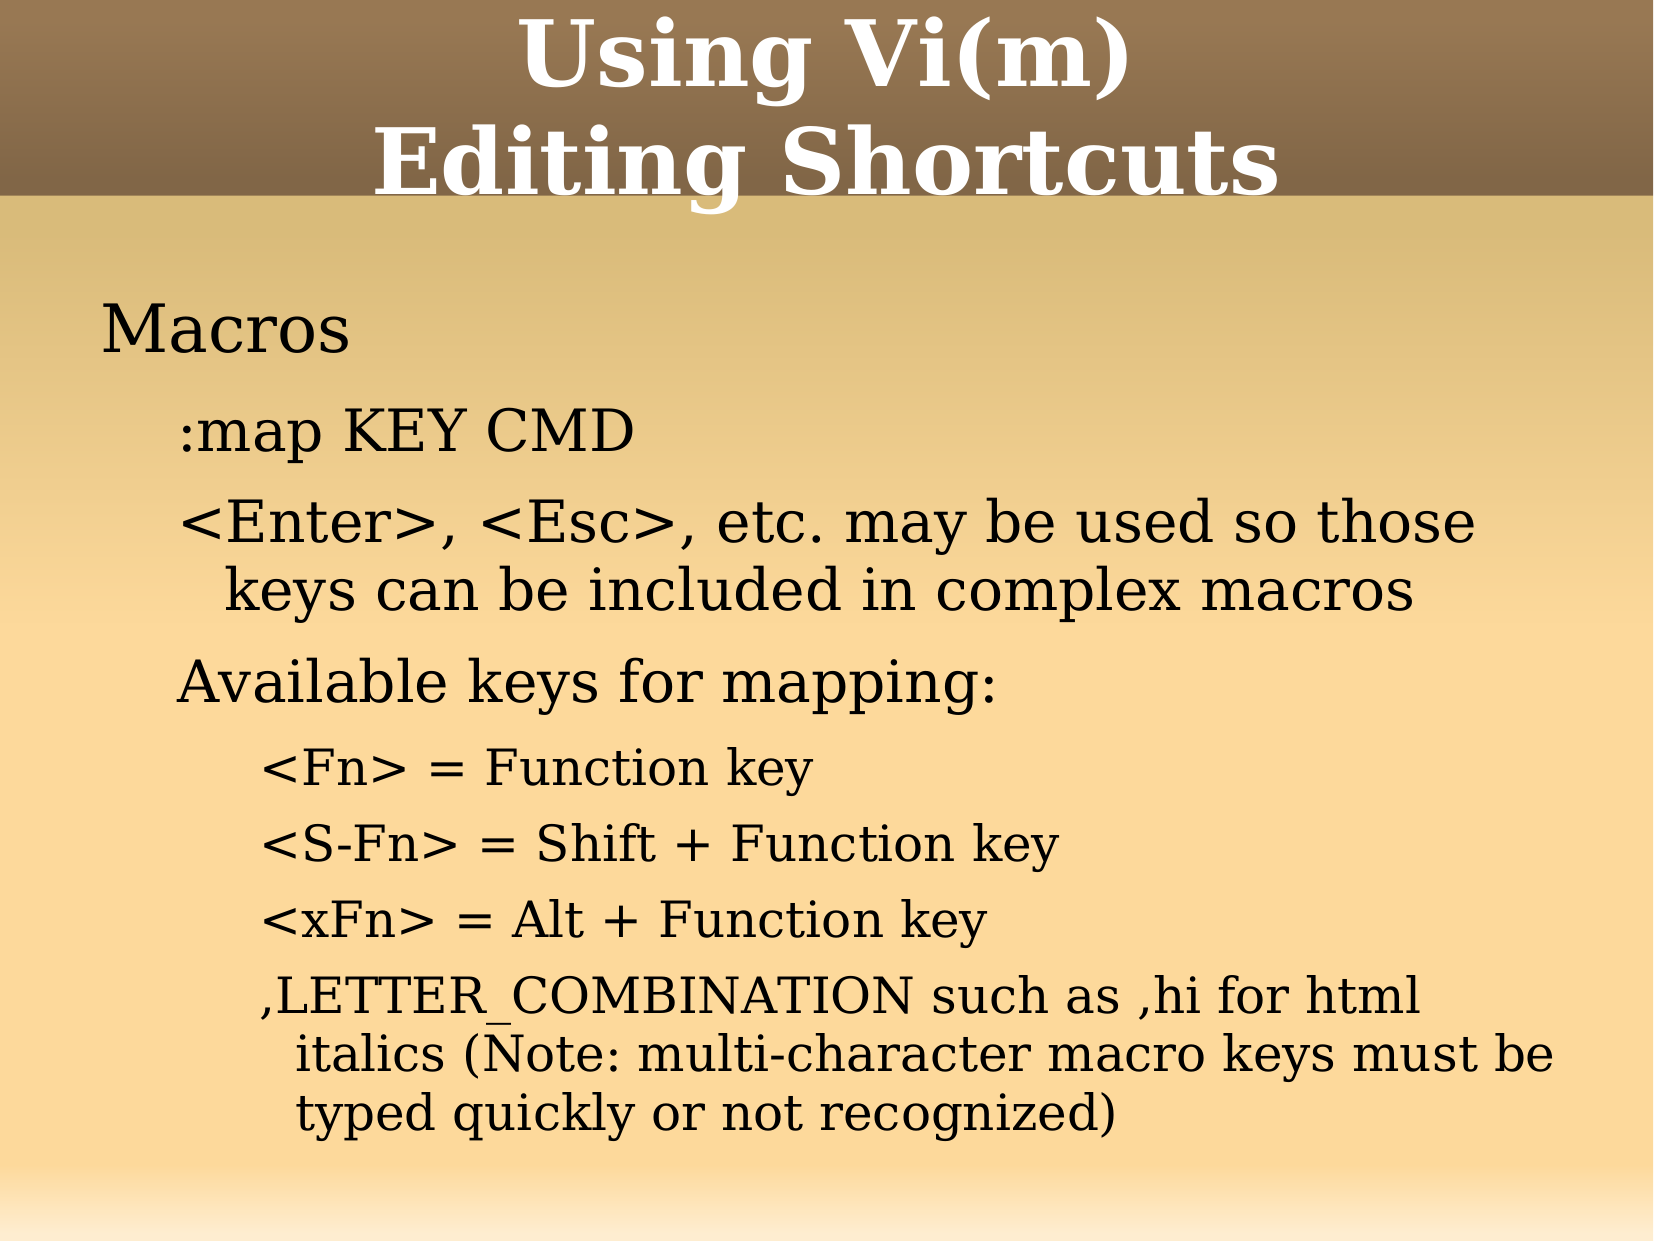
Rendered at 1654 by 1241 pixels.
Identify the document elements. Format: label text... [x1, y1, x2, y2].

list Macros :map KEY CMD <Enter>, <Esc>, etc. may be used so those keys can be included in complex macros Available keys for mapping: <Fn> = Function key <S-Fn> = Shift + Function key <xFn> = Alt + Function key ,LETTER_COMBINATION such as ,hi for html italics (Note: multi-character macro keys must be typed quickly or not recognized) [82, 290, 1571, 1142]
picture [0, 0, 1654, 1241]
title Using Vi(m) Editing Shortcuts [82, 0, 1571, 217]
